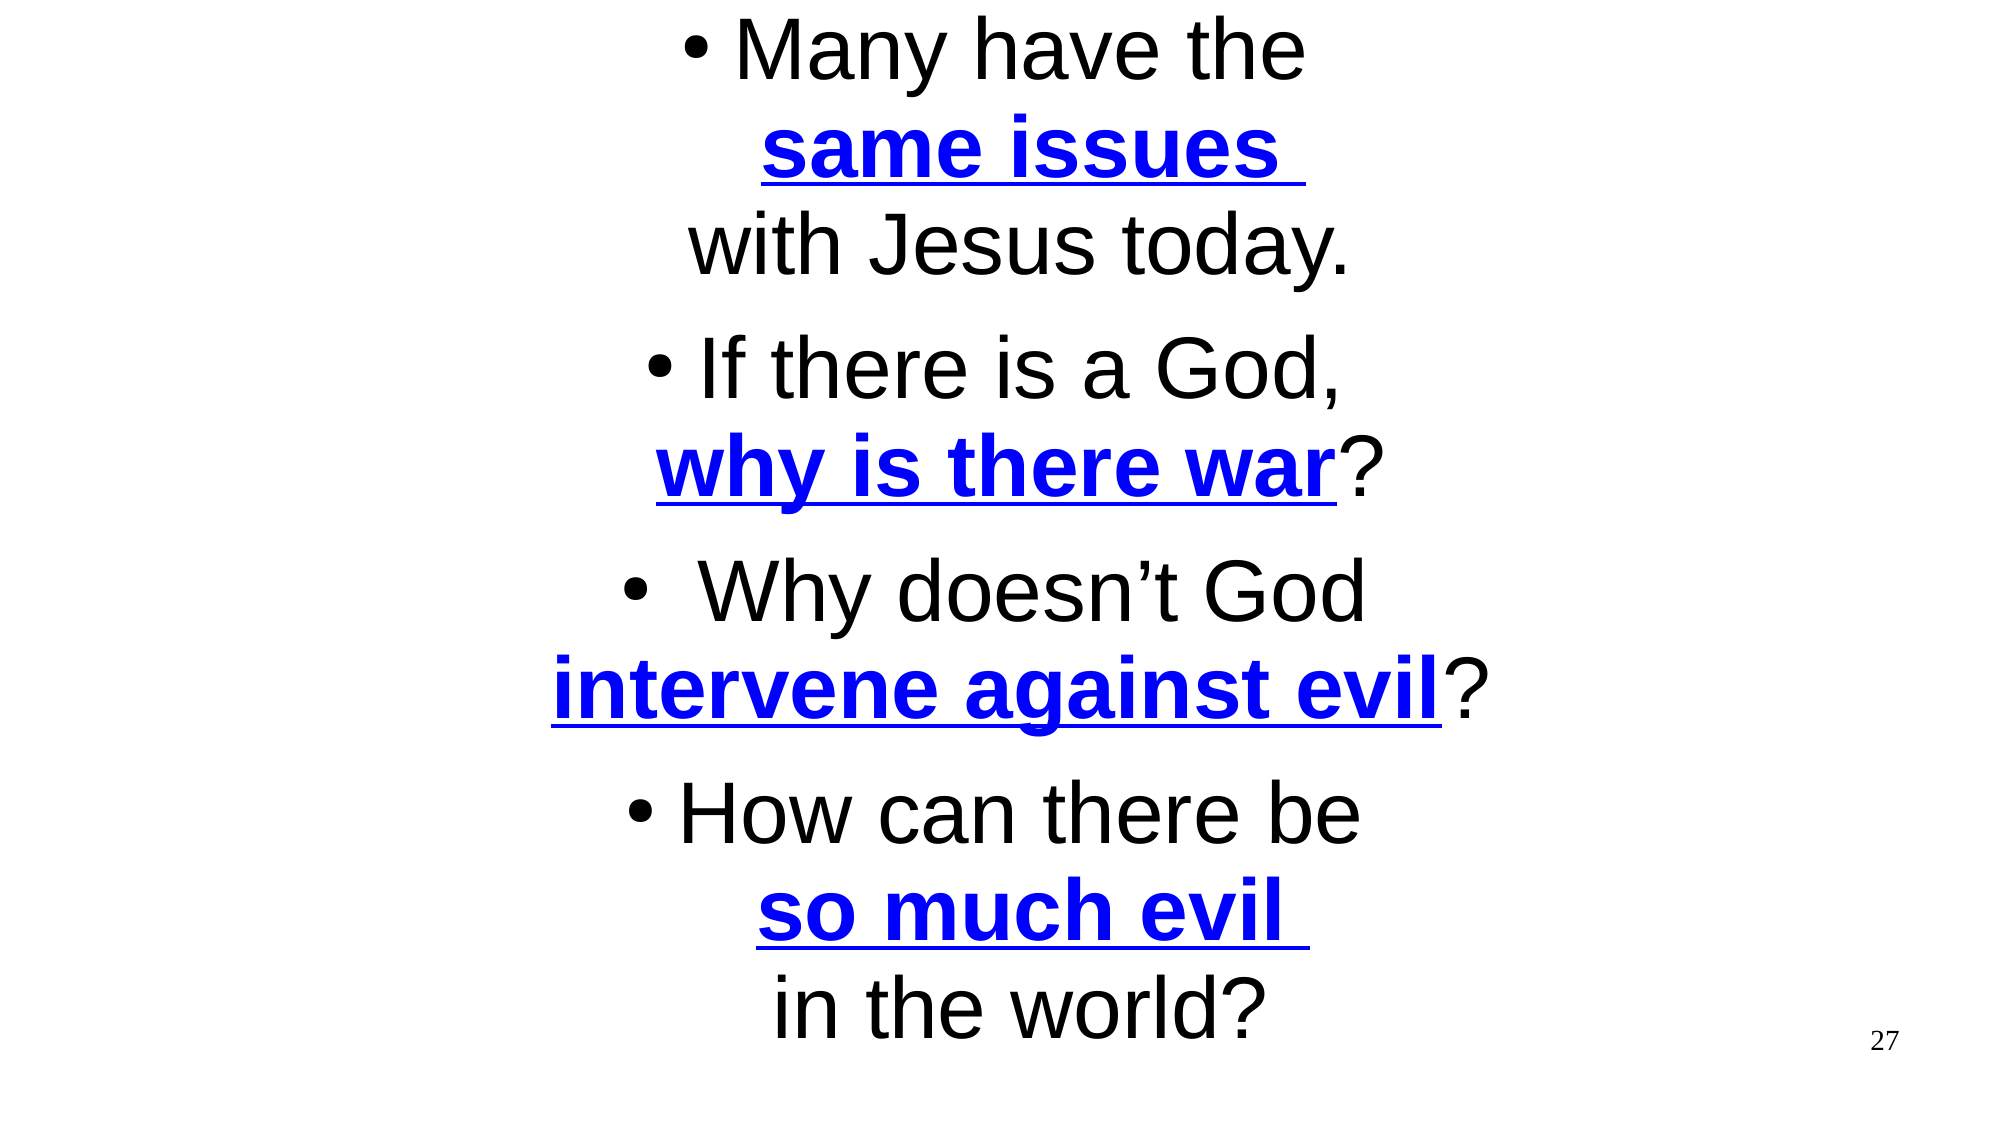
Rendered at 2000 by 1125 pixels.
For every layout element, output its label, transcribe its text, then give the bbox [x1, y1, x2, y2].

list Many have the same issues with Jesus today. If there is a God, why is there war? Why doesn’t God intervene against evil? How can there be so much evil in the world? [0, 0, 1996, 1123]
